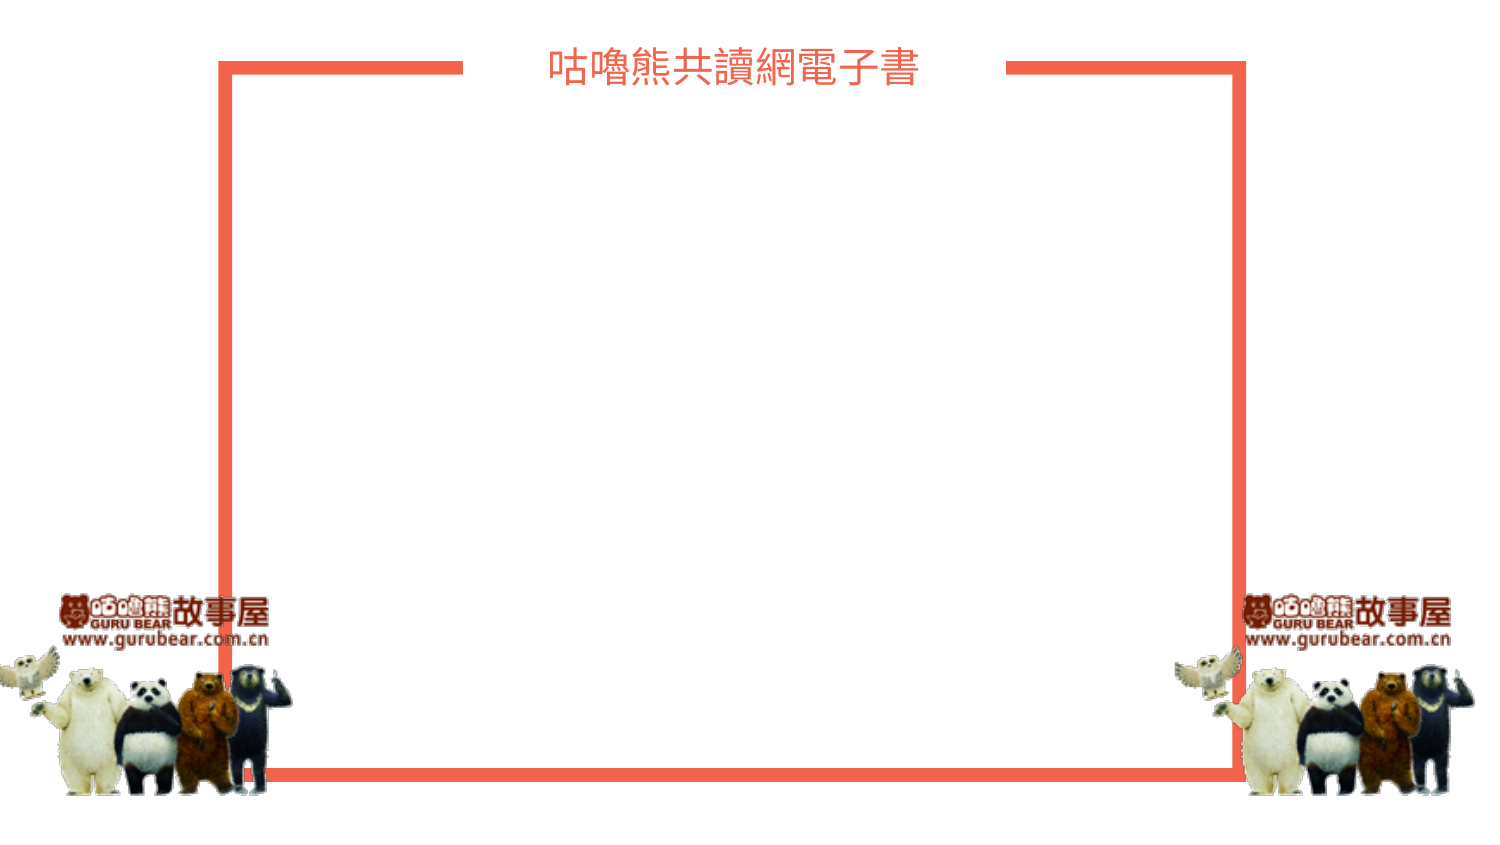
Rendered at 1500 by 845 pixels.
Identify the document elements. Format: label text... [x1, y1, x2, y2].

text_box 咕嚕熊共讀網電子書 [463, 26, 1006, 105]
text_box [1006, 61, 1247, 551]
text_box [374, 768, 1117, 782]
text_box [218, 61, 463, 551]
picture [0, 126, 1500, 844]
